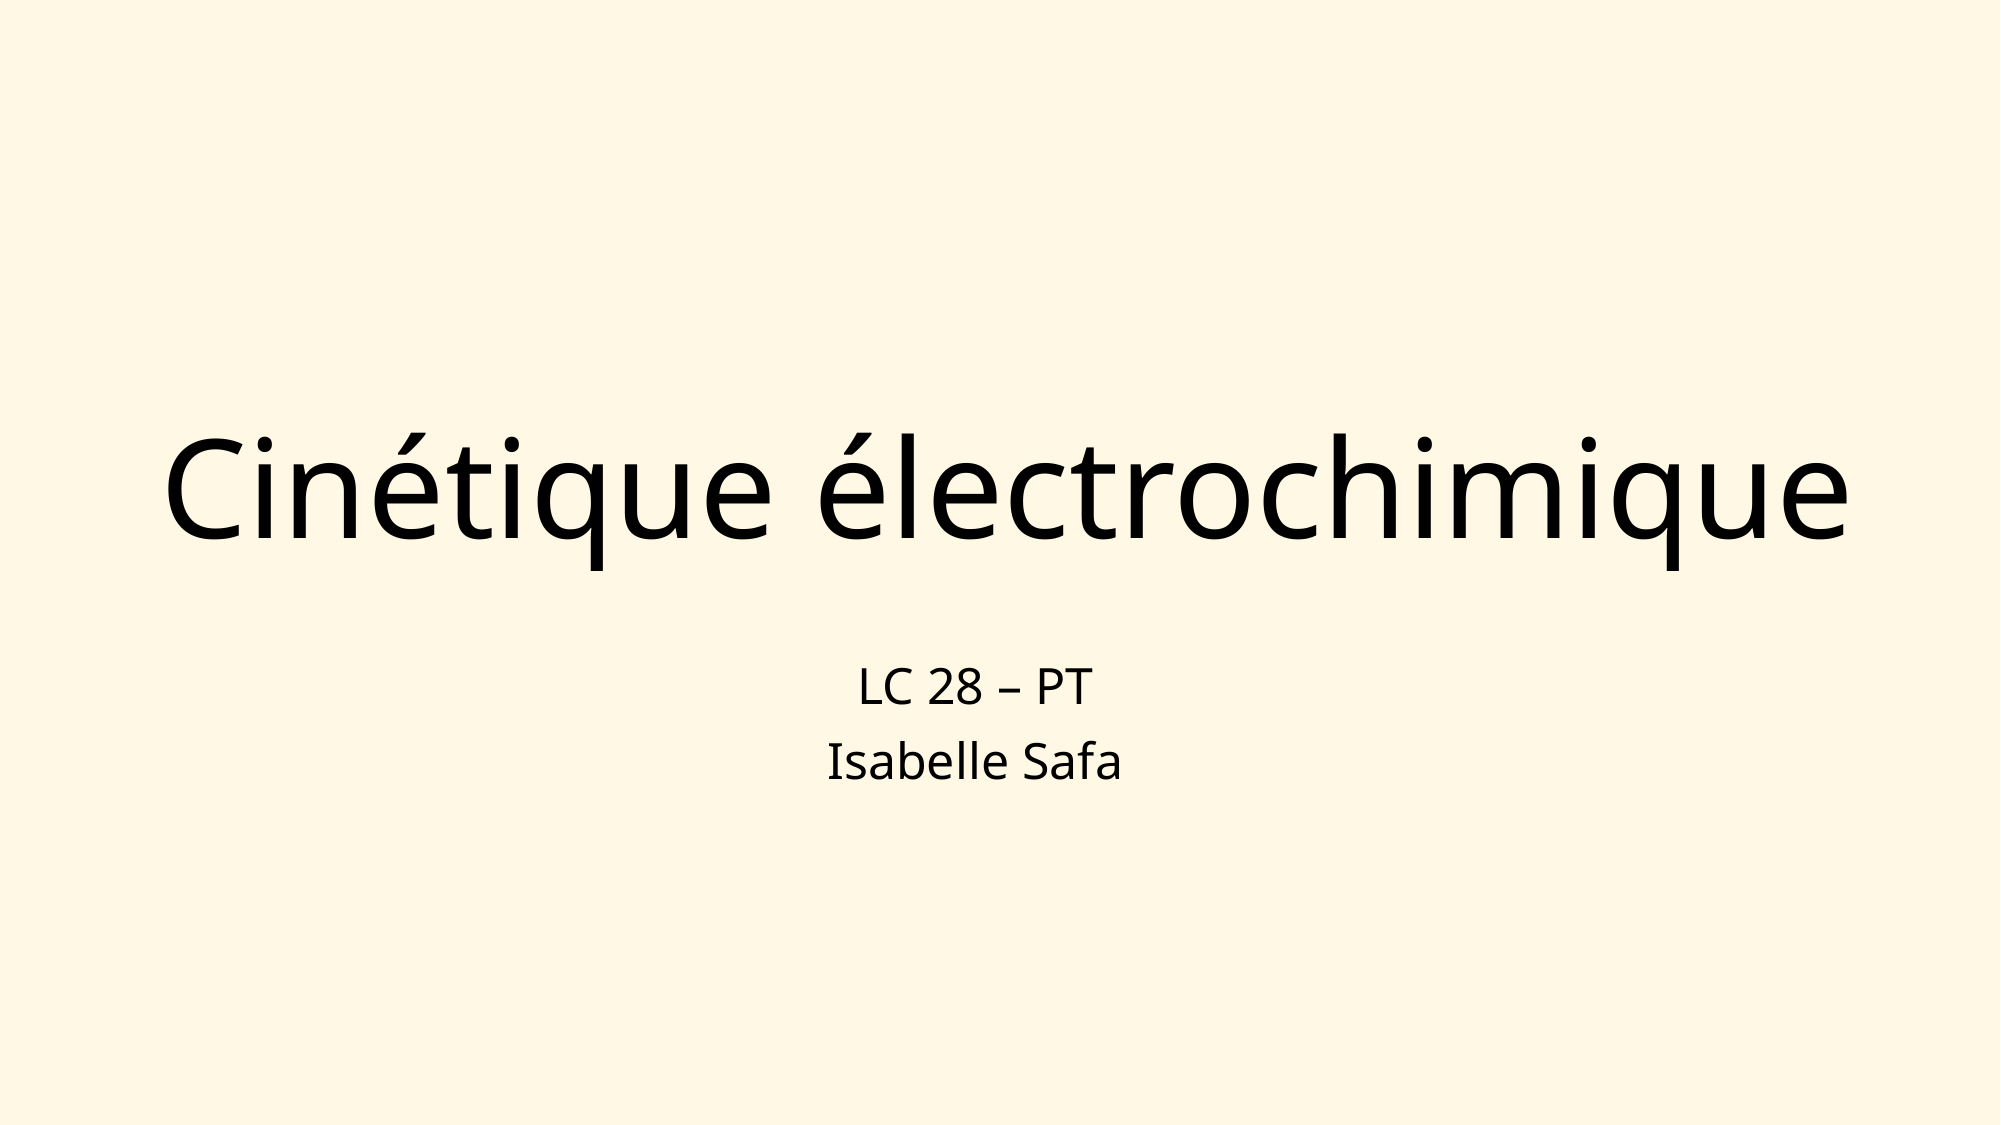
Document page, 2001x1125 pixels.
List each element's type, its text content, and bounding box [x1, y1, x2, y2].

subtitle LC 28 – PT Isabelle Safa [225, 654, 1726, 926]
title Cinétique électrochimique [123, 184, 1892, 576]
